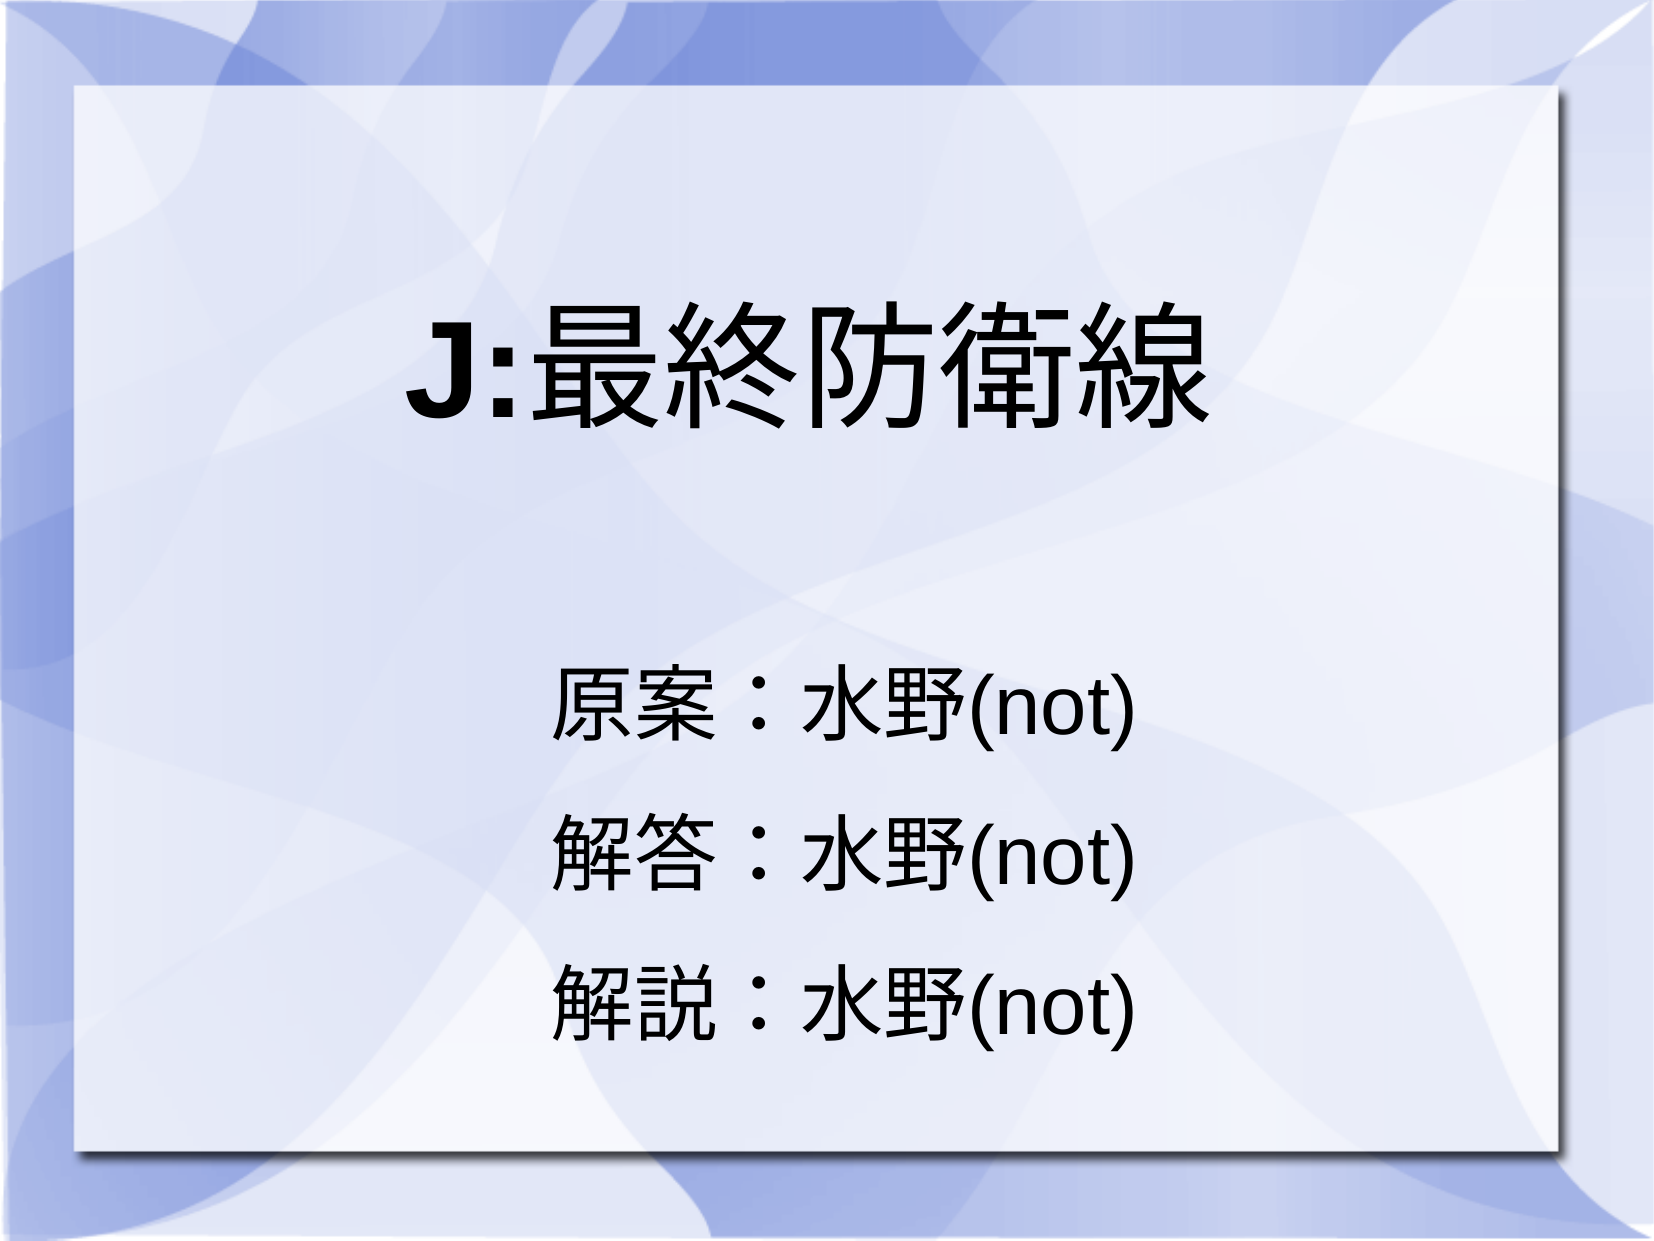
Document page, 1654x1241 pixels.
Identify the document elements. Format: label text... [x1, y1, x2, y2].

list 原案：水野(not) 解答：水野(not) 解説：水野(not) [141, 637, 1477, 1241]
title J:最終防衛線 [82, 253, 1536, 461]
picture [0, 0, 1654, 1241]
